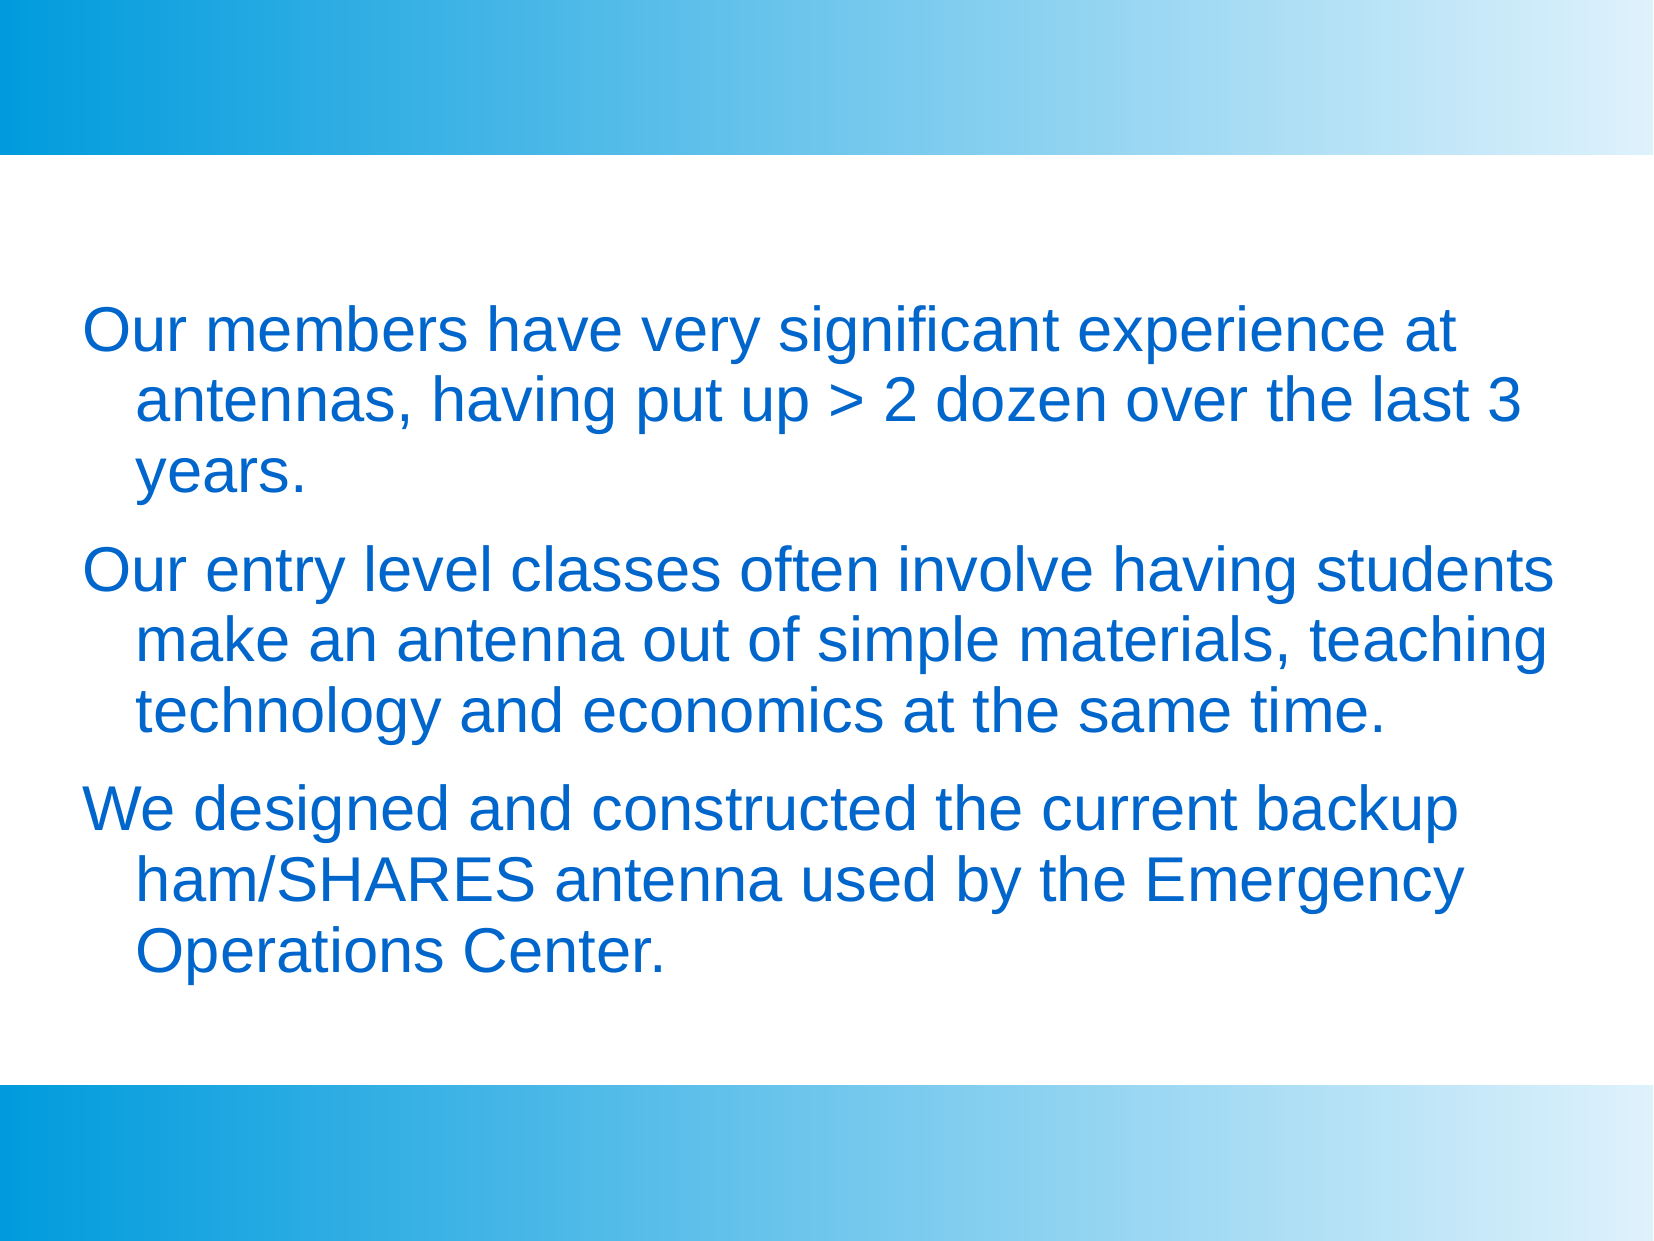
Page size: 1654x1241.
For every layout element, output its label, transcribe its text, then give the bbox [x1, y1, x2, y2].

list Our members have very significant experience at antennas, having put up > 2 dozen over the last 3 years. Our entry level classes often involve having students make an antenna out of simple materials, teaching technology and economics at the same time. We designed and constructed the current backup ham/SHARES antenna used by the Emergency Operations Center. [82, 290, 1571, 1010]
